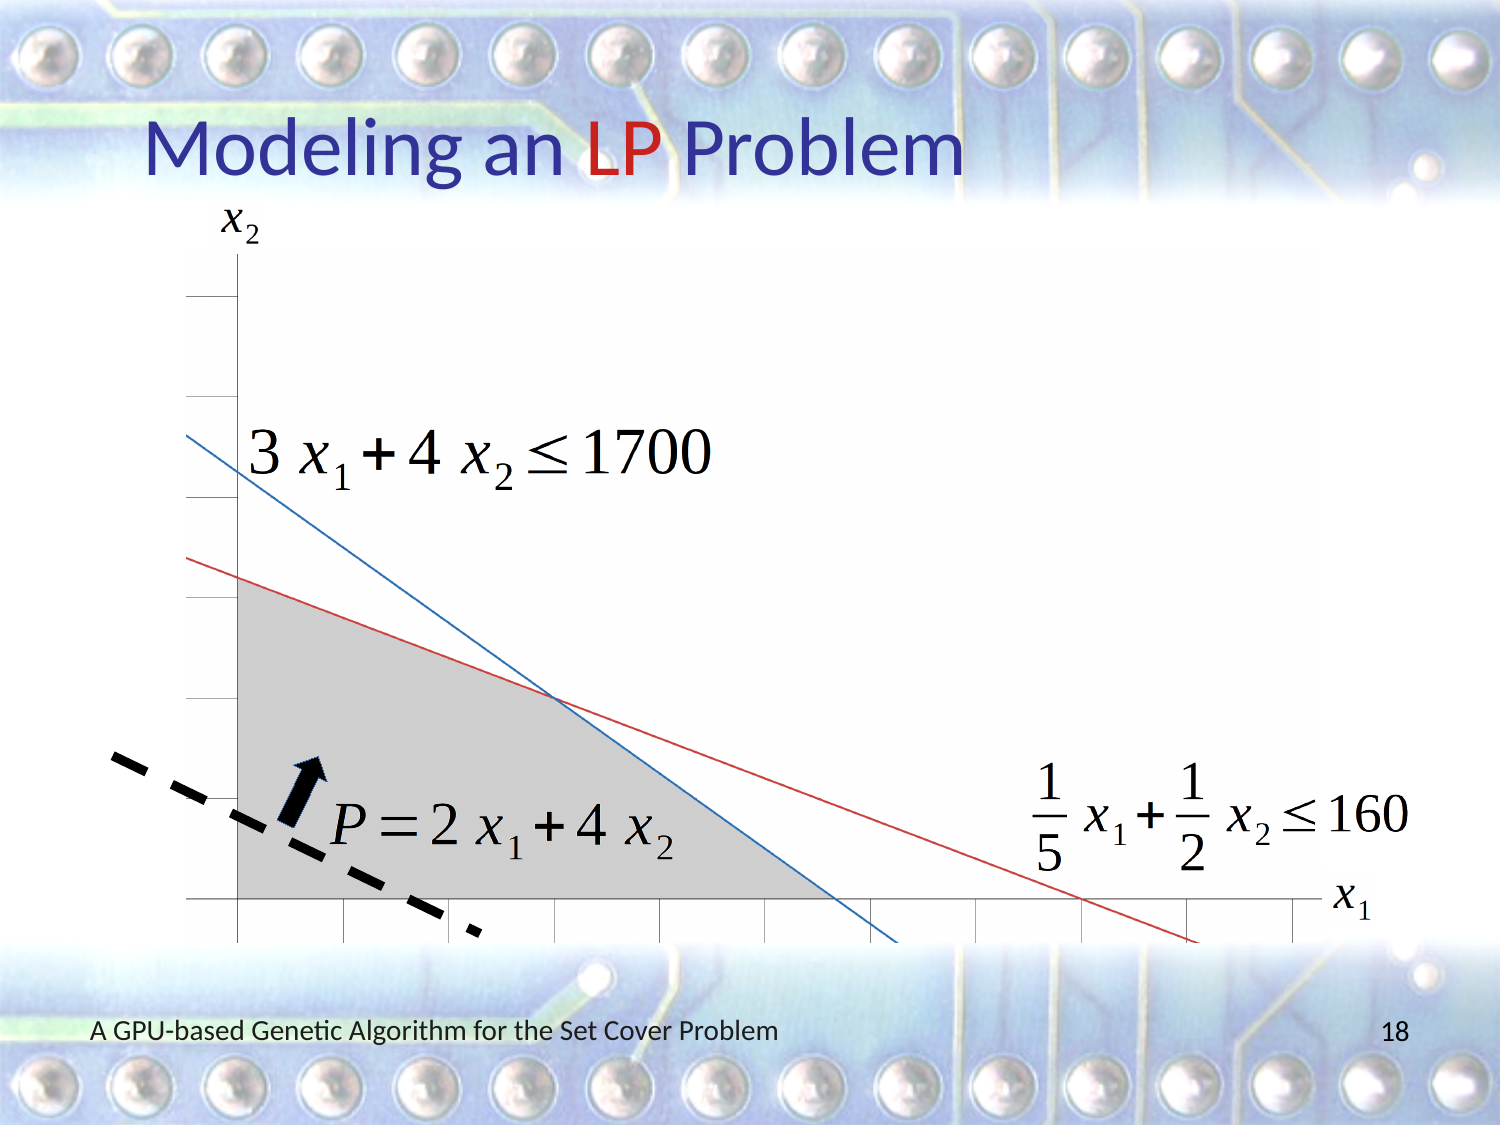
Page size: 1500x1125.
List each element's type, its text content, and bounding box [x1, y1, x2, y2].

text_box A GPU-based Genetic Algorithm for the Set Cover Problem [74, 979, 1113, 1055]
picture [0, 0, 1500, 1125]
text_box [277, 756, 327, 828]
title Modeling an LP Problem [75, 89, 1426, 195]
